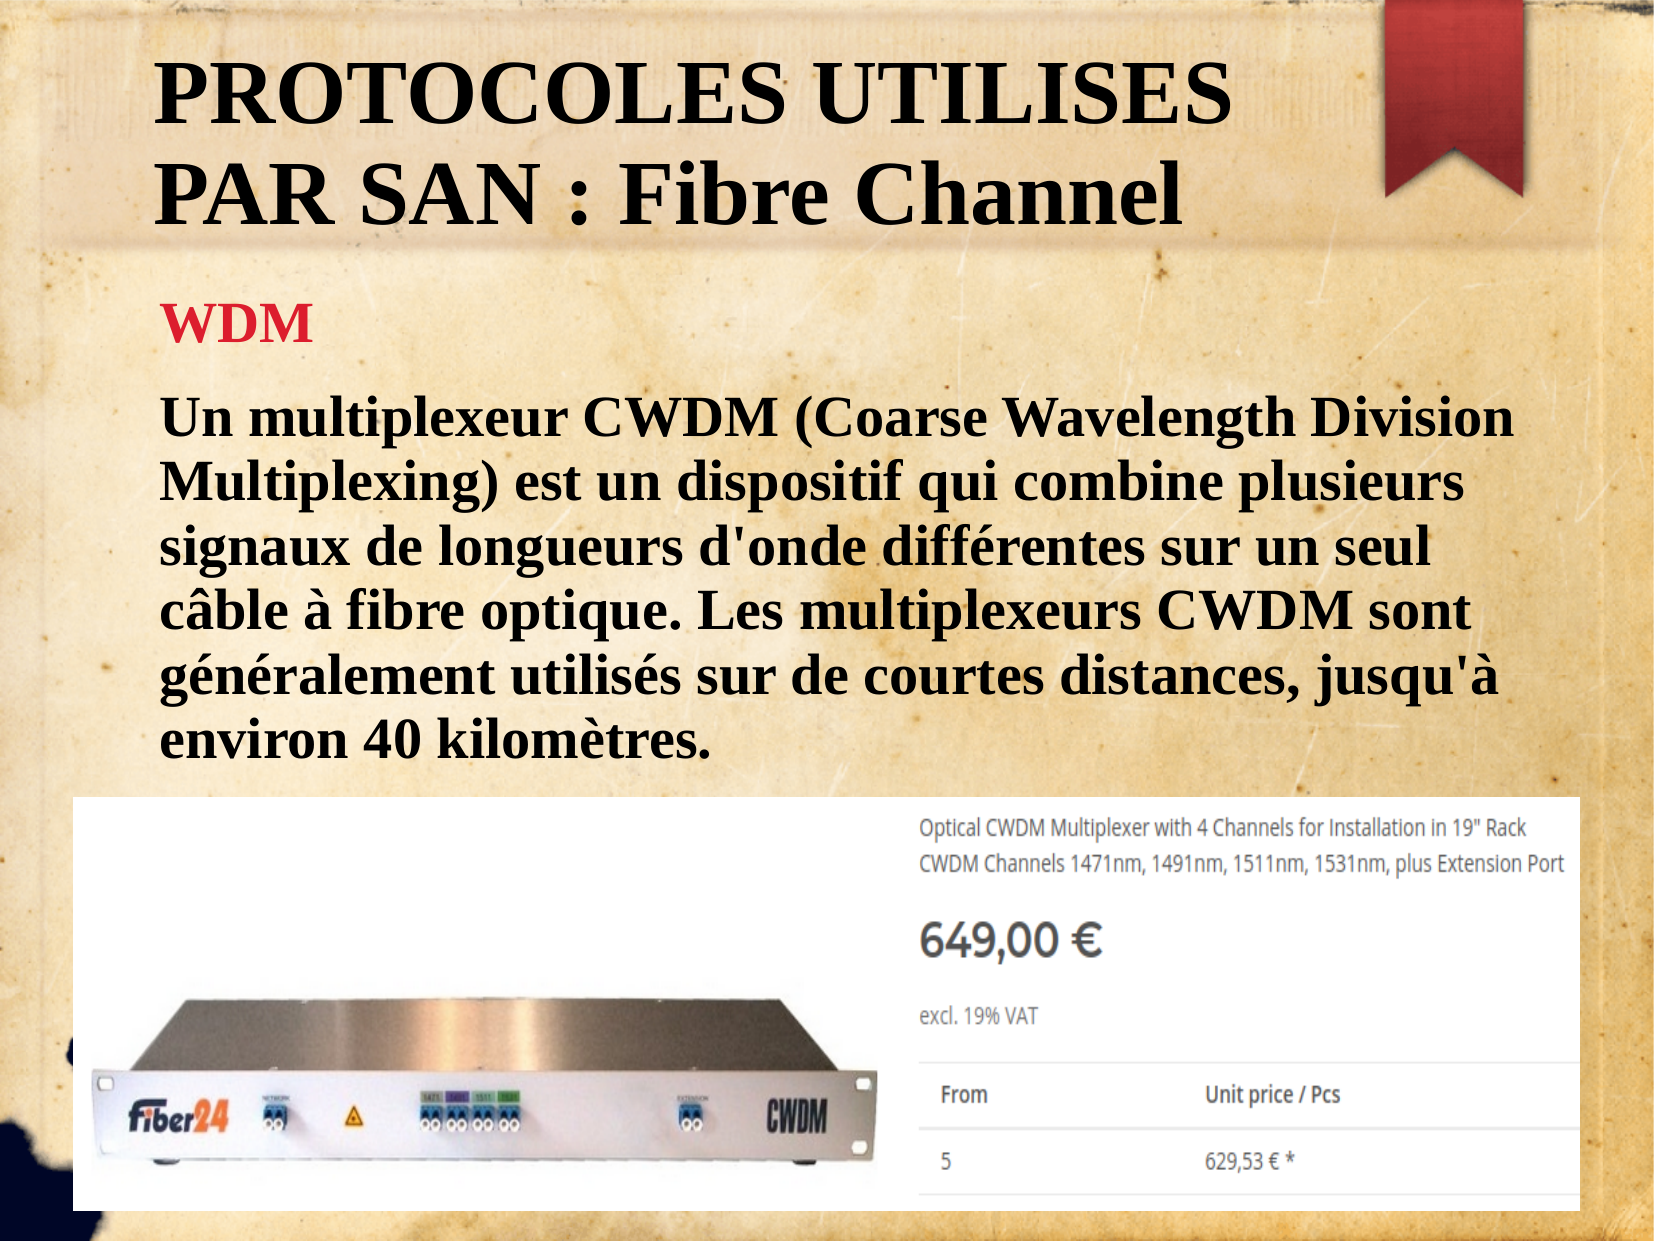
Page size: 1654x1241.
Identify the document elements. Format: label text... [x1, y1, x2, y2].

picture [0, 0, 1654, 1241]
title PROTOCOLES UTILISES PAR SAN : Fibre Channel [82, 41, 1347, 245]
list WDM Un multiplexeur CWDM (Coarse Wavelength Division Multiplexing) est un dispositif qui combine plusieurs signaux de longueurs d'onde différentes sur un seul câble à fibre optique. Les multiplexeurs CWDM sont généralement utilisés sur de courtes distances, jusqu'à environ 40 kilomètres. [88, 290, 1544, 797]
